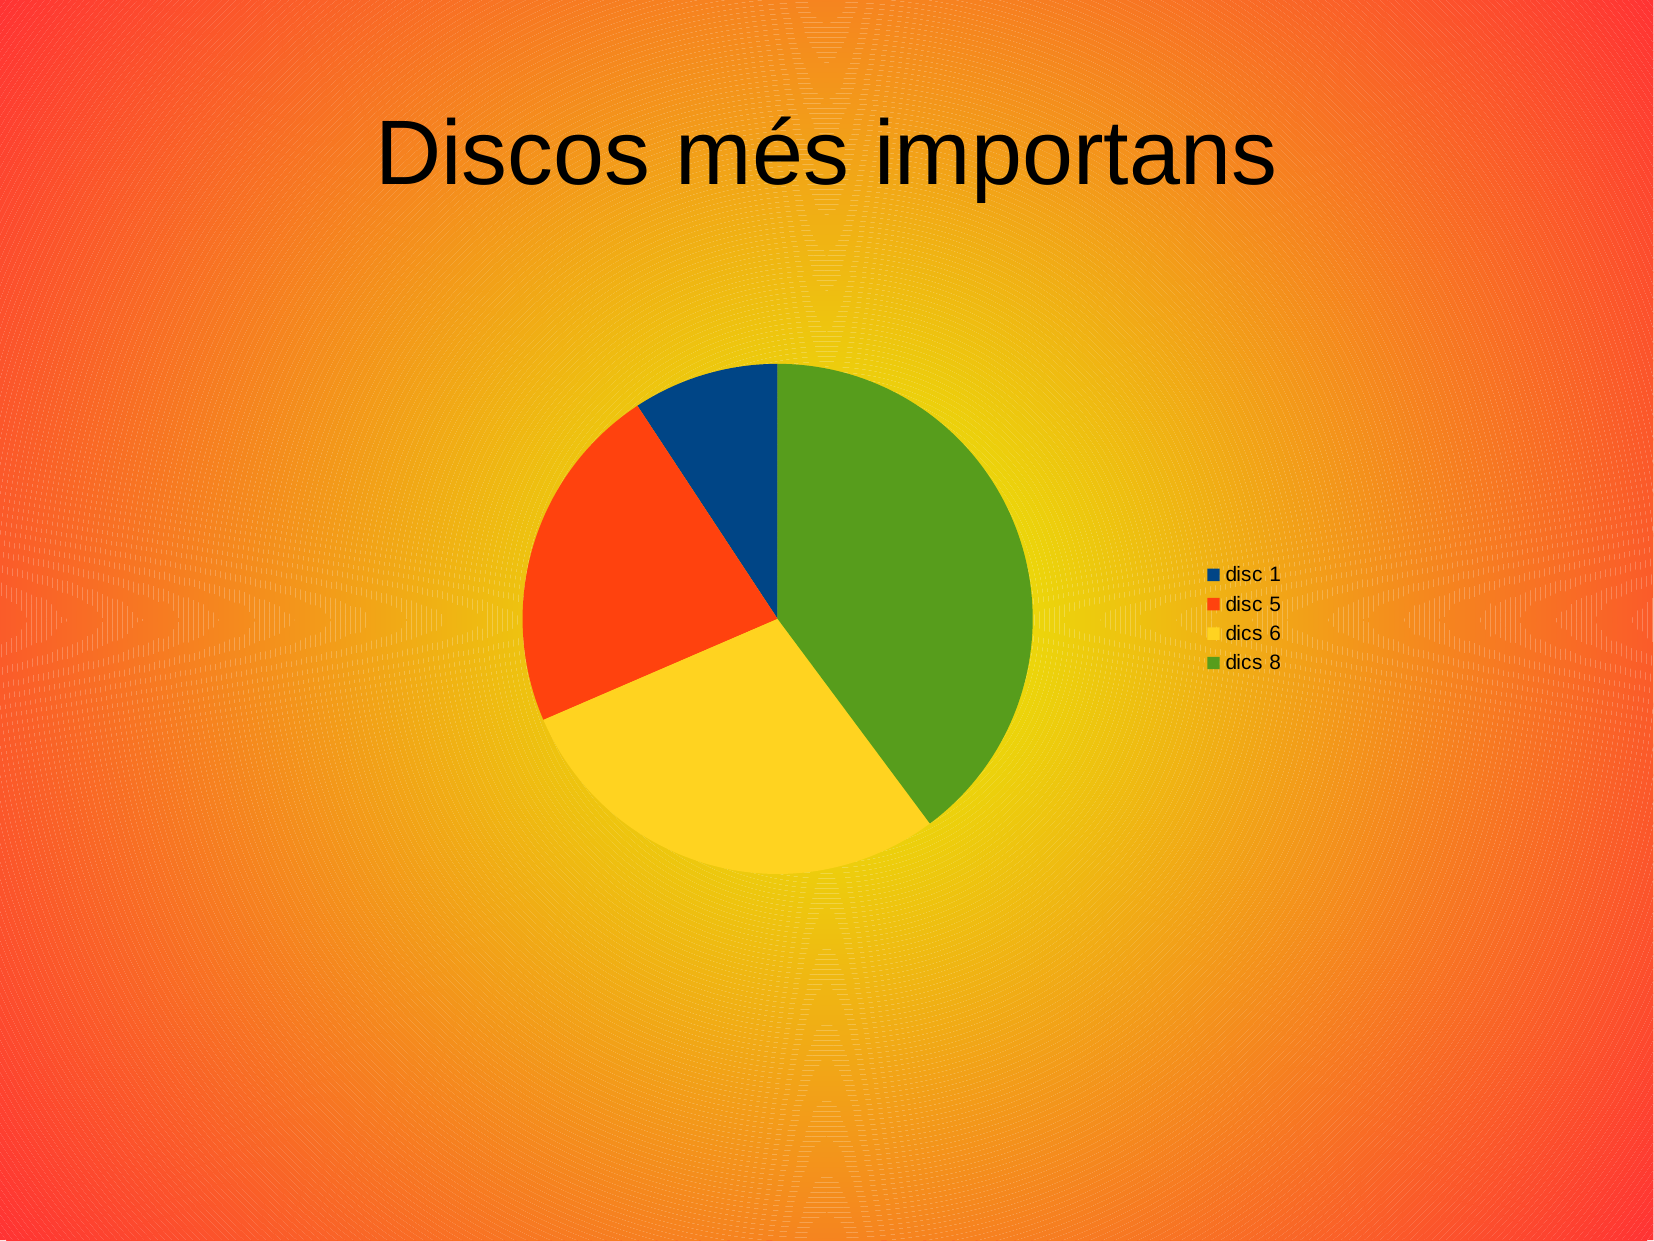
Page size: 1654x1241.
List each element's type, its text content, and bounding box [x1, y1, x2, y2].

chart [354, 353, 1300, 885]
title Discos més importans [82, 49, 1571, 257]
